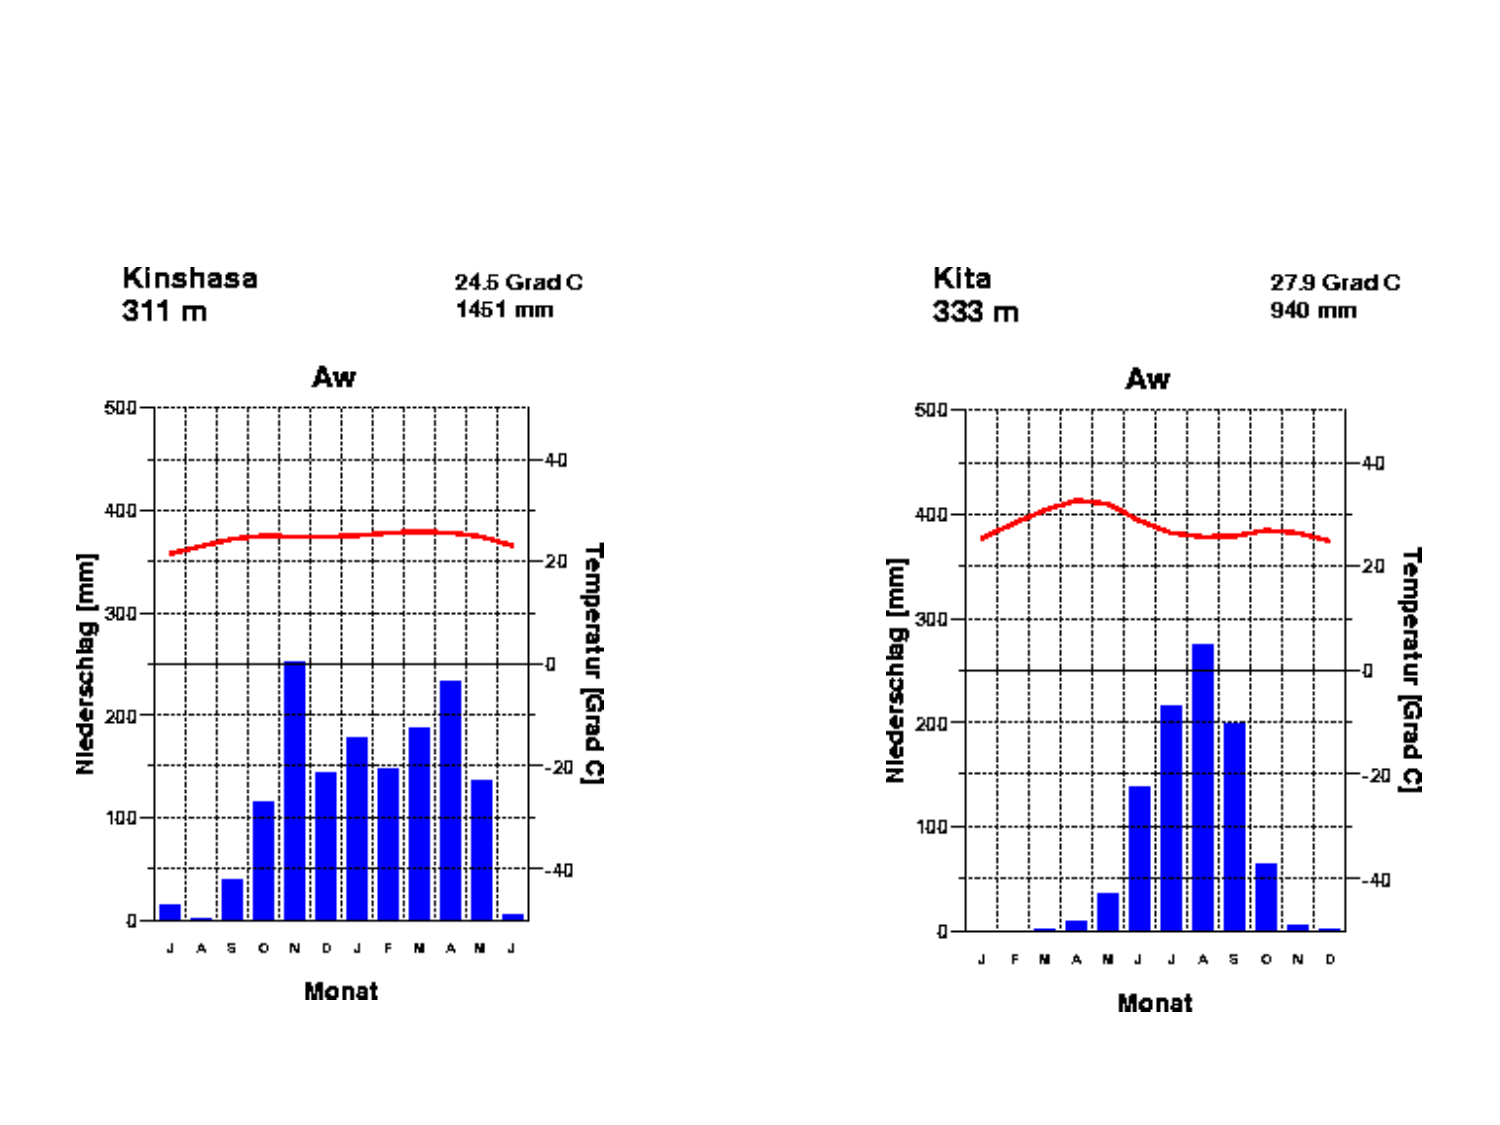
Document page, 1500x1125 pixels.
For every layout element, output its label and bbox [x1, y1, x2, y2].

picture [76, 267, 604, 1000]
picture [886, 267, 1422, 1012]
